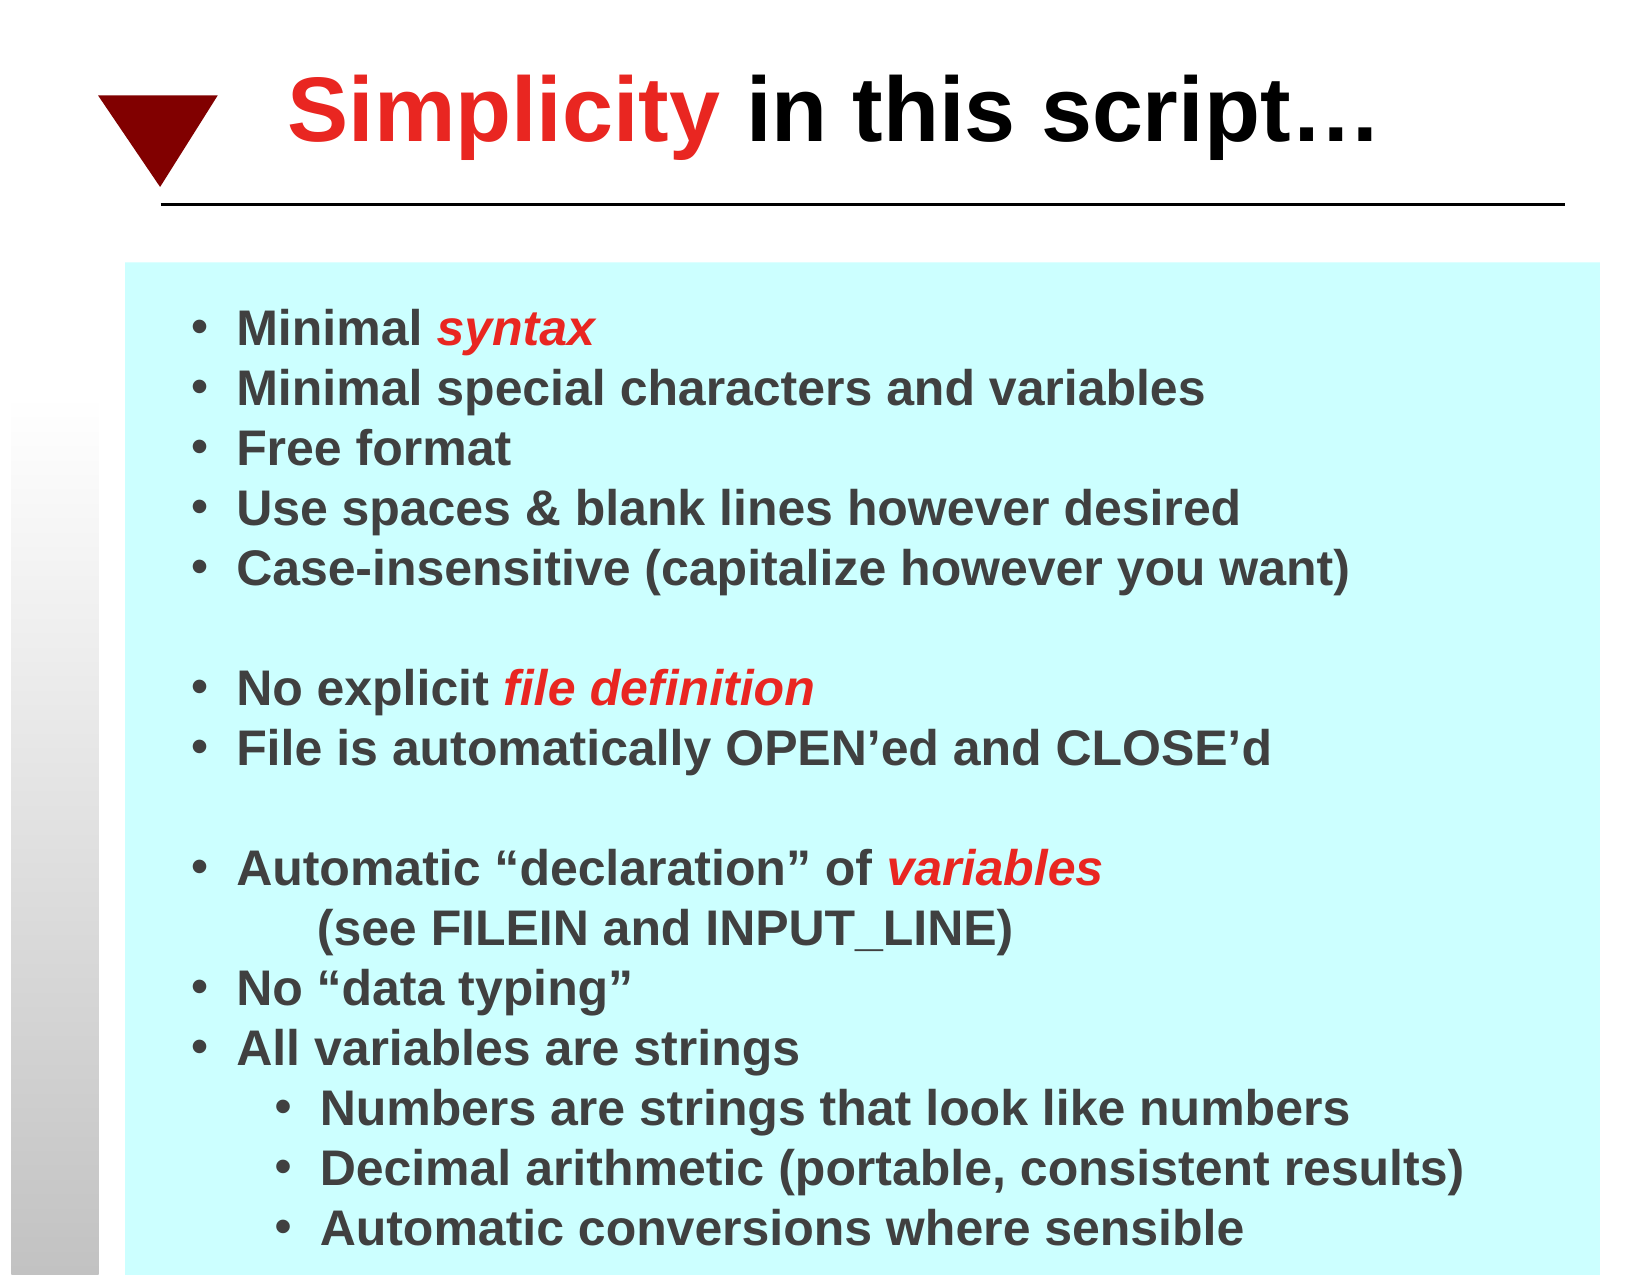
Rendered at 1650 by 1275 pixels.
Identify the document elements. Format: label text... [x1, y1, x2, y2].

text_box [125, 262, 1600, 1275]
text_box Minimal syntax Minimal special characters and variables Free format Use spaces & blank lines however desired Case-insensitive (capitalize however you want) No explicit file definition File is automatically OPEN’ed and CLOSE’d Automatic “declaration” of variables (see FILEIN and INPUT_LINE) No “data typing” All variables are strings Numbers are strings that look like numbers Decimal arithmetic (portable, consistent results) Automatic conversions where sensible [174, 287, 1483, 1275]
text_box [11, 396, 99, 1275]
text_box [98, 95, 218, 187]
list Simplicity in this script… [287, 62, 1525, 163]
